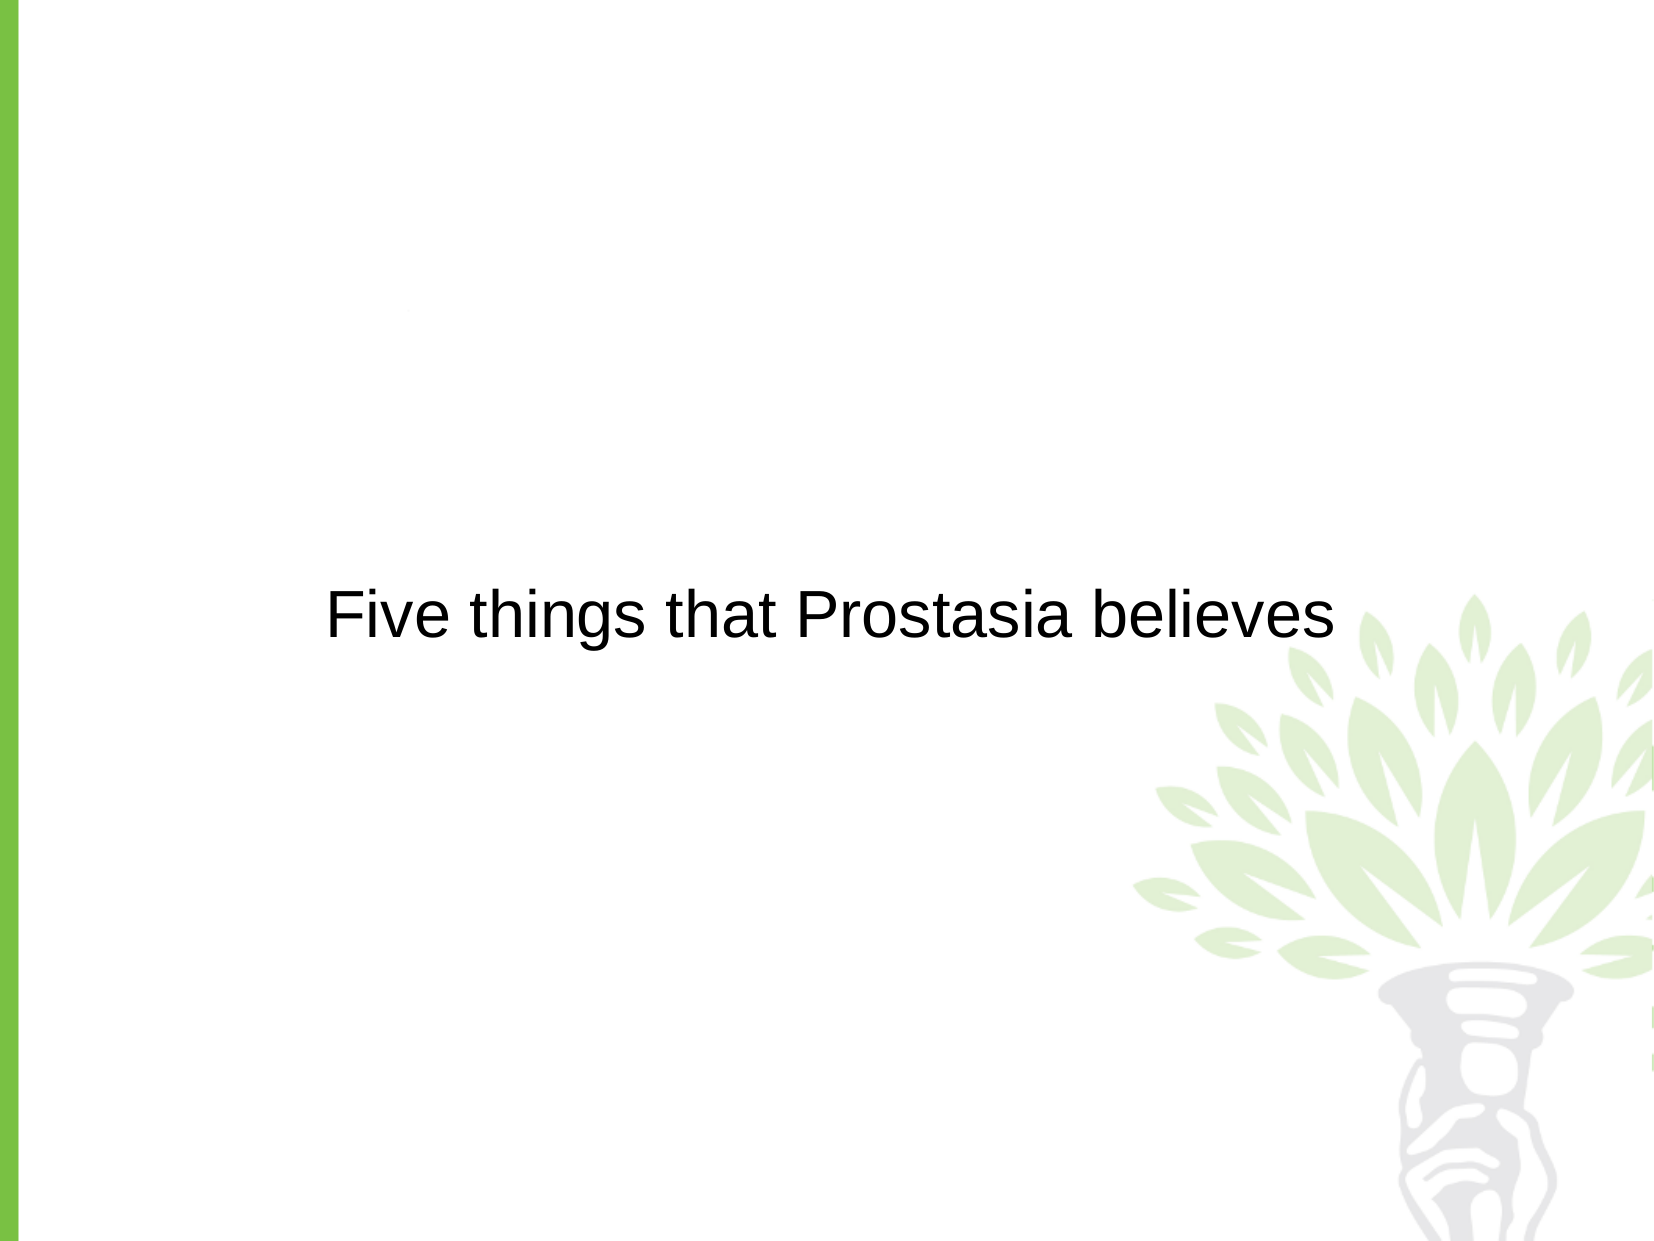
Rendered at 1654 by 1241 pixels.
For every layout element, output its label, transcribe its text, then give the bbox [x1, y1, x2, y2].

picture [0, 0, 1654, 1241]
subtitle Five things that Prostasia believes [86, 134, 1576, 1096]
